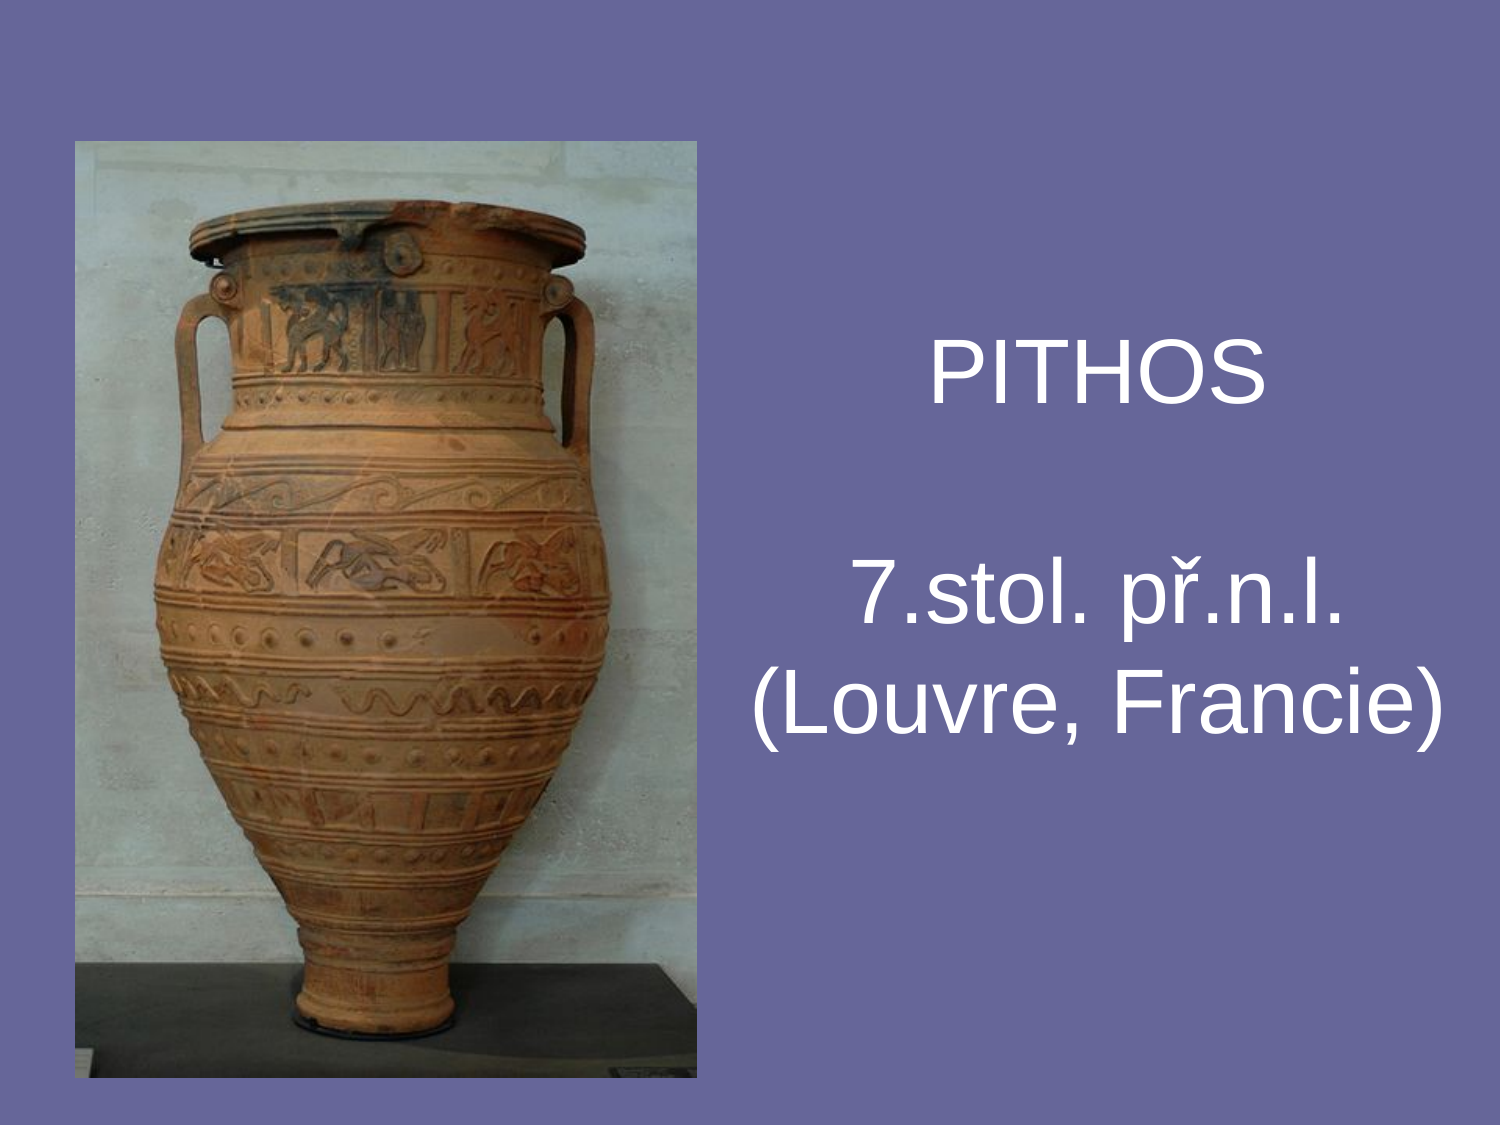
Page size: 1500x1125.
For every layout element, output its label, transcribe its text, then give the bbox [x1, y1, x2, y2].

title PITHOS 7.stol. př.n.l. (Louvre, Francie) [720, 94, 1477, 969]
picture [75, 141, 697, 1078]
